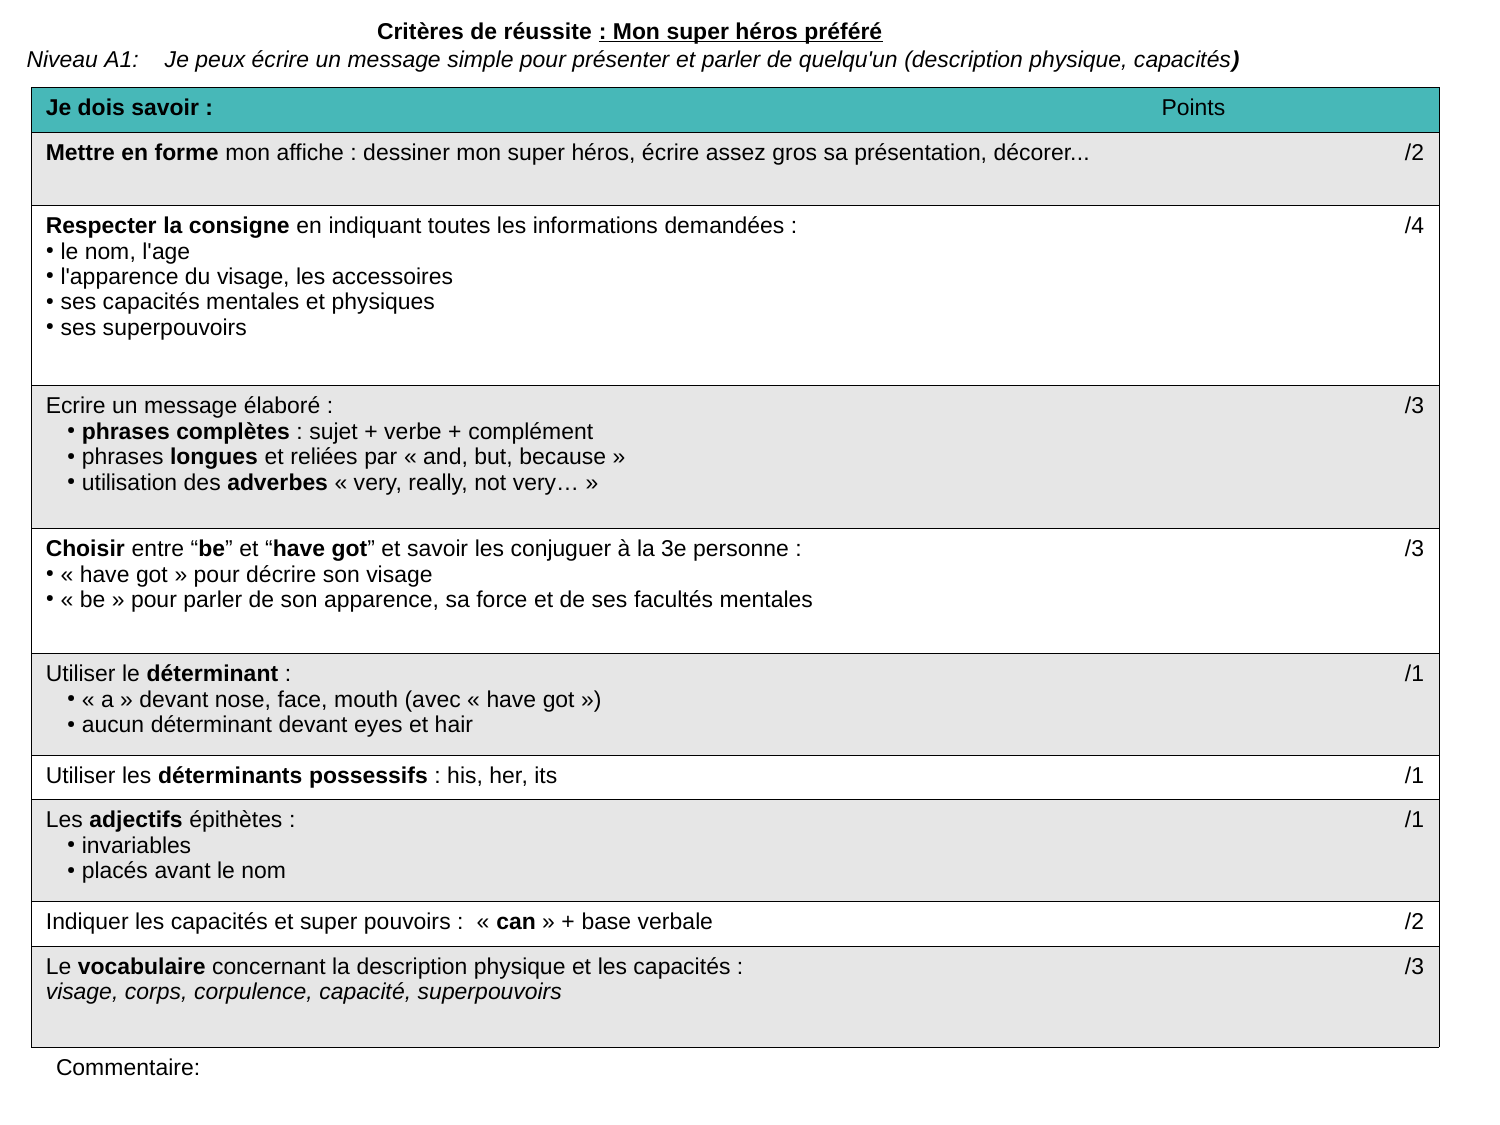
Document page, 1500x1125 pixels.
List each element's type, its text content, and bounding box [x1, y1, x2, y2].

table_cell /1 [1147, 756, 1439, 799]
table_cell Les adjectifs épithètes : invariables placés avant le nom [32, 800, 1147, 901]
table_cell /4 [1147, 206, 1439, 385]
table_cell /3 [1147, 386, 1439, 528]
table_cell Choisir entre “be” et “have got” et savoir les conjuguer à la 3e personne : « have got » pour décrire son visage « be » pour parler de son apparence, sa force et de ses facultés mentales [32, 529, 1147, 653]
text_box Commentaire: [41, 1045, 222, 1088]
table_cell Respecter la consigne en indiquant toutes les informations demandées : le nom, l'age l'apparence du visage, les accessoires ses capacités mentales et physiques ses superpouvoirs [32, 206, 1147, 385]
table_cell Utiliser les déterminants possessifs : his, her, its [32, 756, 1147, 799]
table_cell /3 [1147, 529, 1439, 653]
table_cell Indiquer les capacités et super pouvoirs : « can » + base verbale [32, 902, 1147, 946]
table_cell /1 [1147, 800, 1439, 901]
table_cell Mettre en forme mon affiche : dessiner mon super héros, écrire assez gros sa présentation, décorer... [32, 133, 1147, 205]
table_cell Le vocabulaire concernant la description physique et les capacités : visage, corps, corpulence, capacité, superpouvoirs [32, 947, 1147, 1047]
table_cell /3 [1147, 947, 1439, 1047]
table_cell Ecrire un message élaboré : phrases complètes : sujet + verbe + complément phrases longues et reliées par « and, but, because » utilisation des adverbes « very, really, not very… » [32, 386, 1147, 528]
table_cell /2 [1147, 902, 1439, 946]
table_header Je dois savoir : [32, 88, 1147, 132]
table_cell /2 [1147, 133, 1439, 205]
table_cell Utiliser le déterminant : « a » devant nose, face, mouth (avec « have got ») aucun déterminant devant eyes et hair [32, 654, 1147, 755]
table_cell /1 [1147, 654, 1439, 755]
text_box Critères de réussite : Mon super héros préféré Niveau A1: Je peux écrire un message simple pour présenter et parler de quelqu'un (description physique, capacités) [5, 9, 1255, 80]
table_header Points [1147, 88, 1439, 132]
